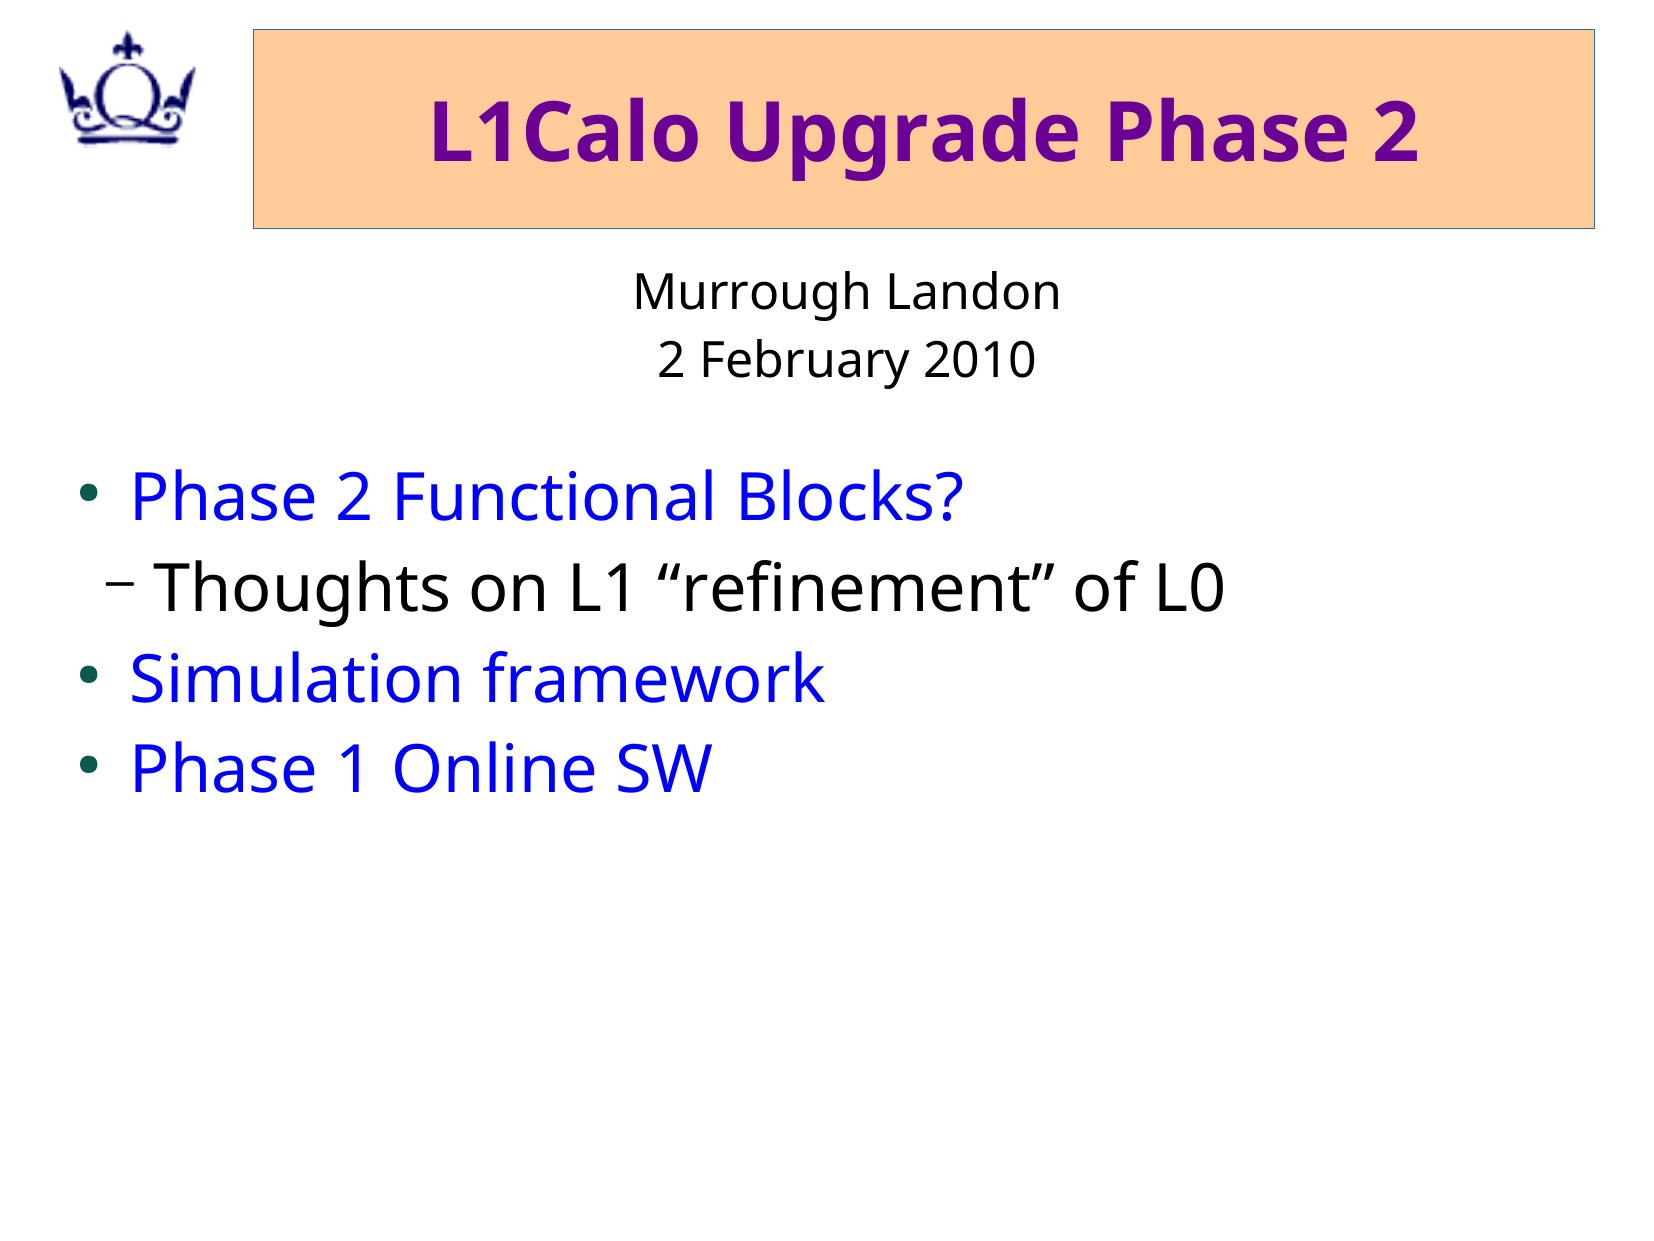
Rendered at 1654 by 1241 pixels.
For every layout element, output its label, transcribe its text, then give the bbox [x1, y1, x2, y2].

list Phase 2 Functional Blocks? Thoughts on L1 “refinement” of L0 Simulation framework Phase 1 Online SW [59, 449, 1595, 1112]
text_box Murrough Landon 2 February 2010 [476, 256, 1219, 396]
title L1Calo Upgrade Phase 2 [253, 29, 1595, 229]
picture [59, 29, 200, 148]
